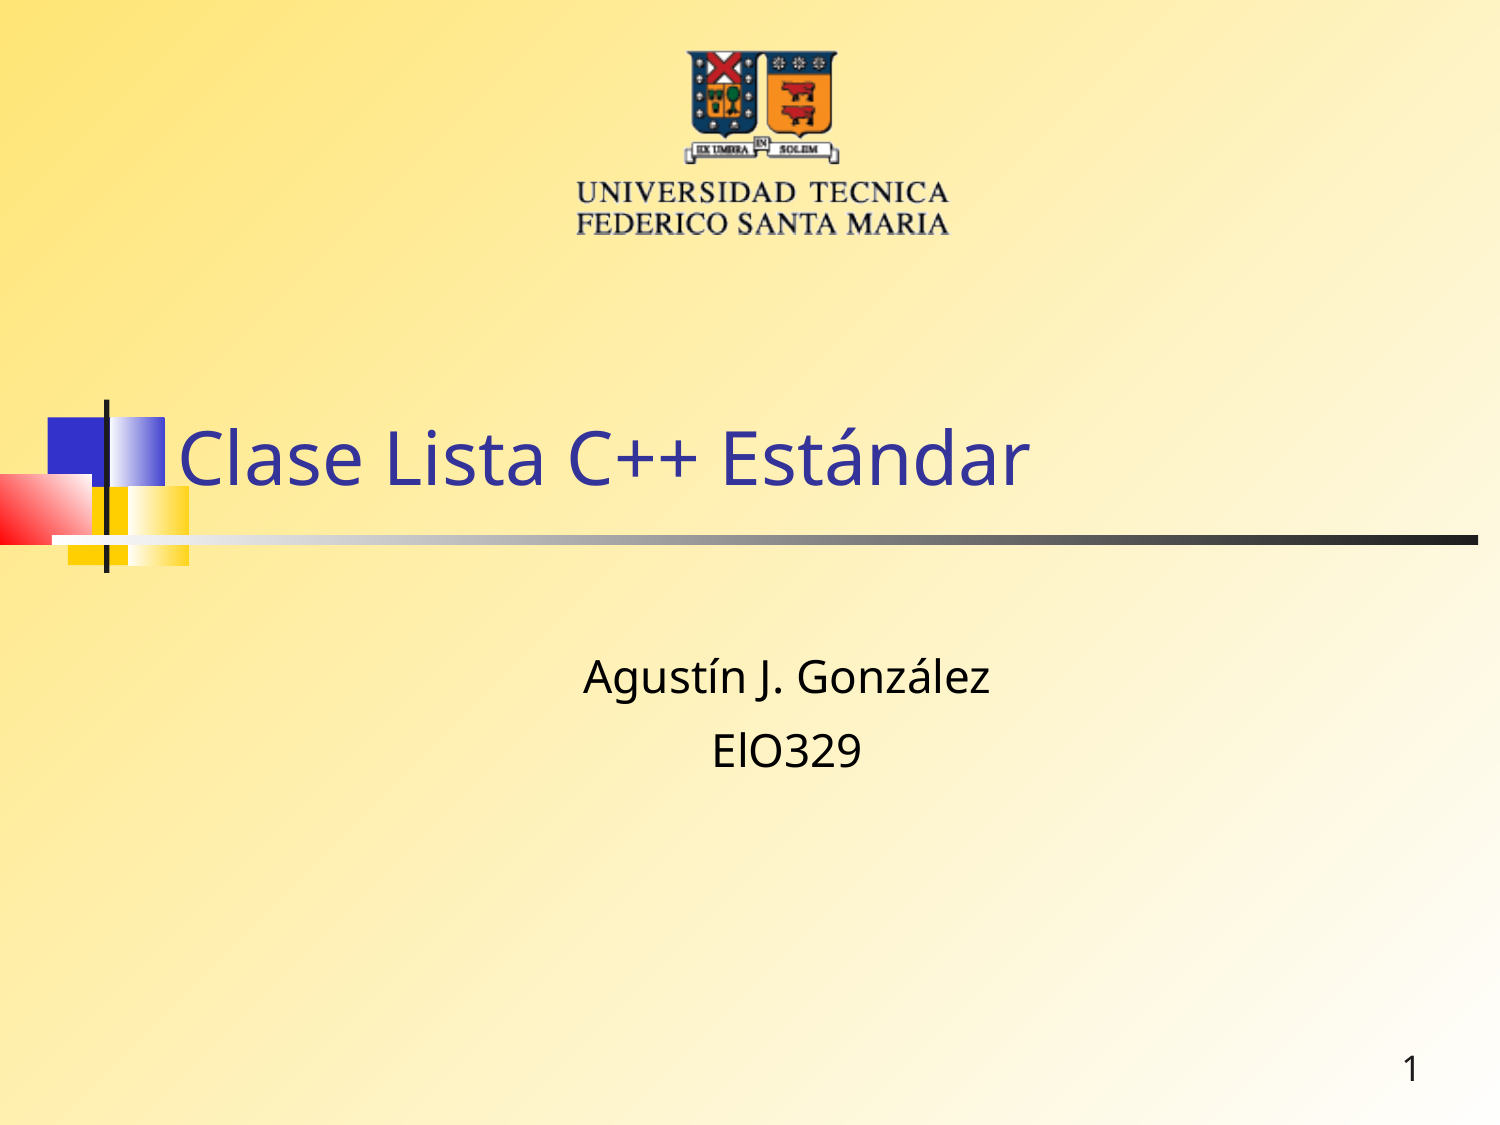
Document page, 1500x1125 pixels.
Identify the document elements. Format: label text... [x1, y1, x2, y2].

subtitle Agustín J. González ElO329 [225, 637, 1276, 926]
title Clase Lista C++ Estándar [162, 274, 1438, 516]
picture [575, 50, 951, 235]
